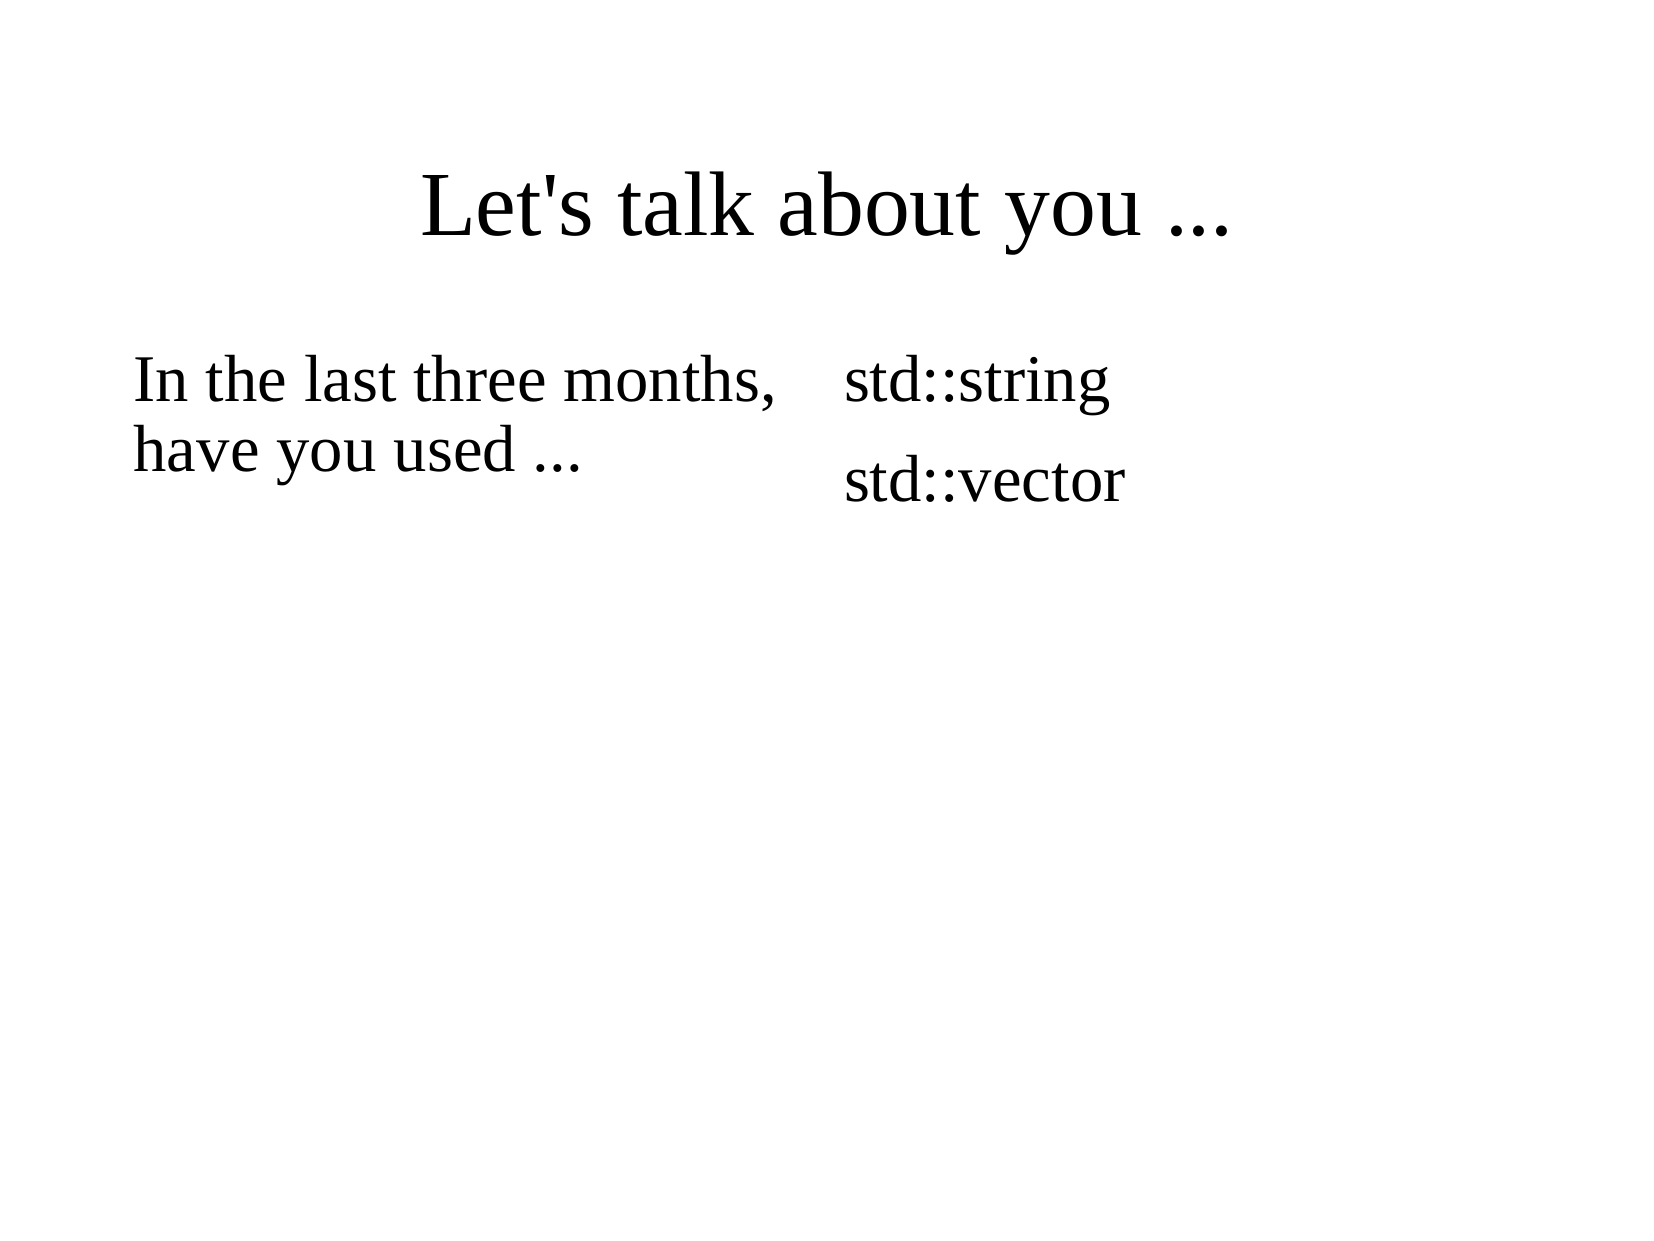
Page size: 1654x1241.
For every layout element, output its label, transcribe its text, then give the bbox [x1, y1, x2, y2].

title Let's talk about you ... [121, 102, 1534, 311]
text_box In the last three months, have you used ... [133, 344, 779, 486]
list std::string std::vector [827, 344, 1534, 1127]
